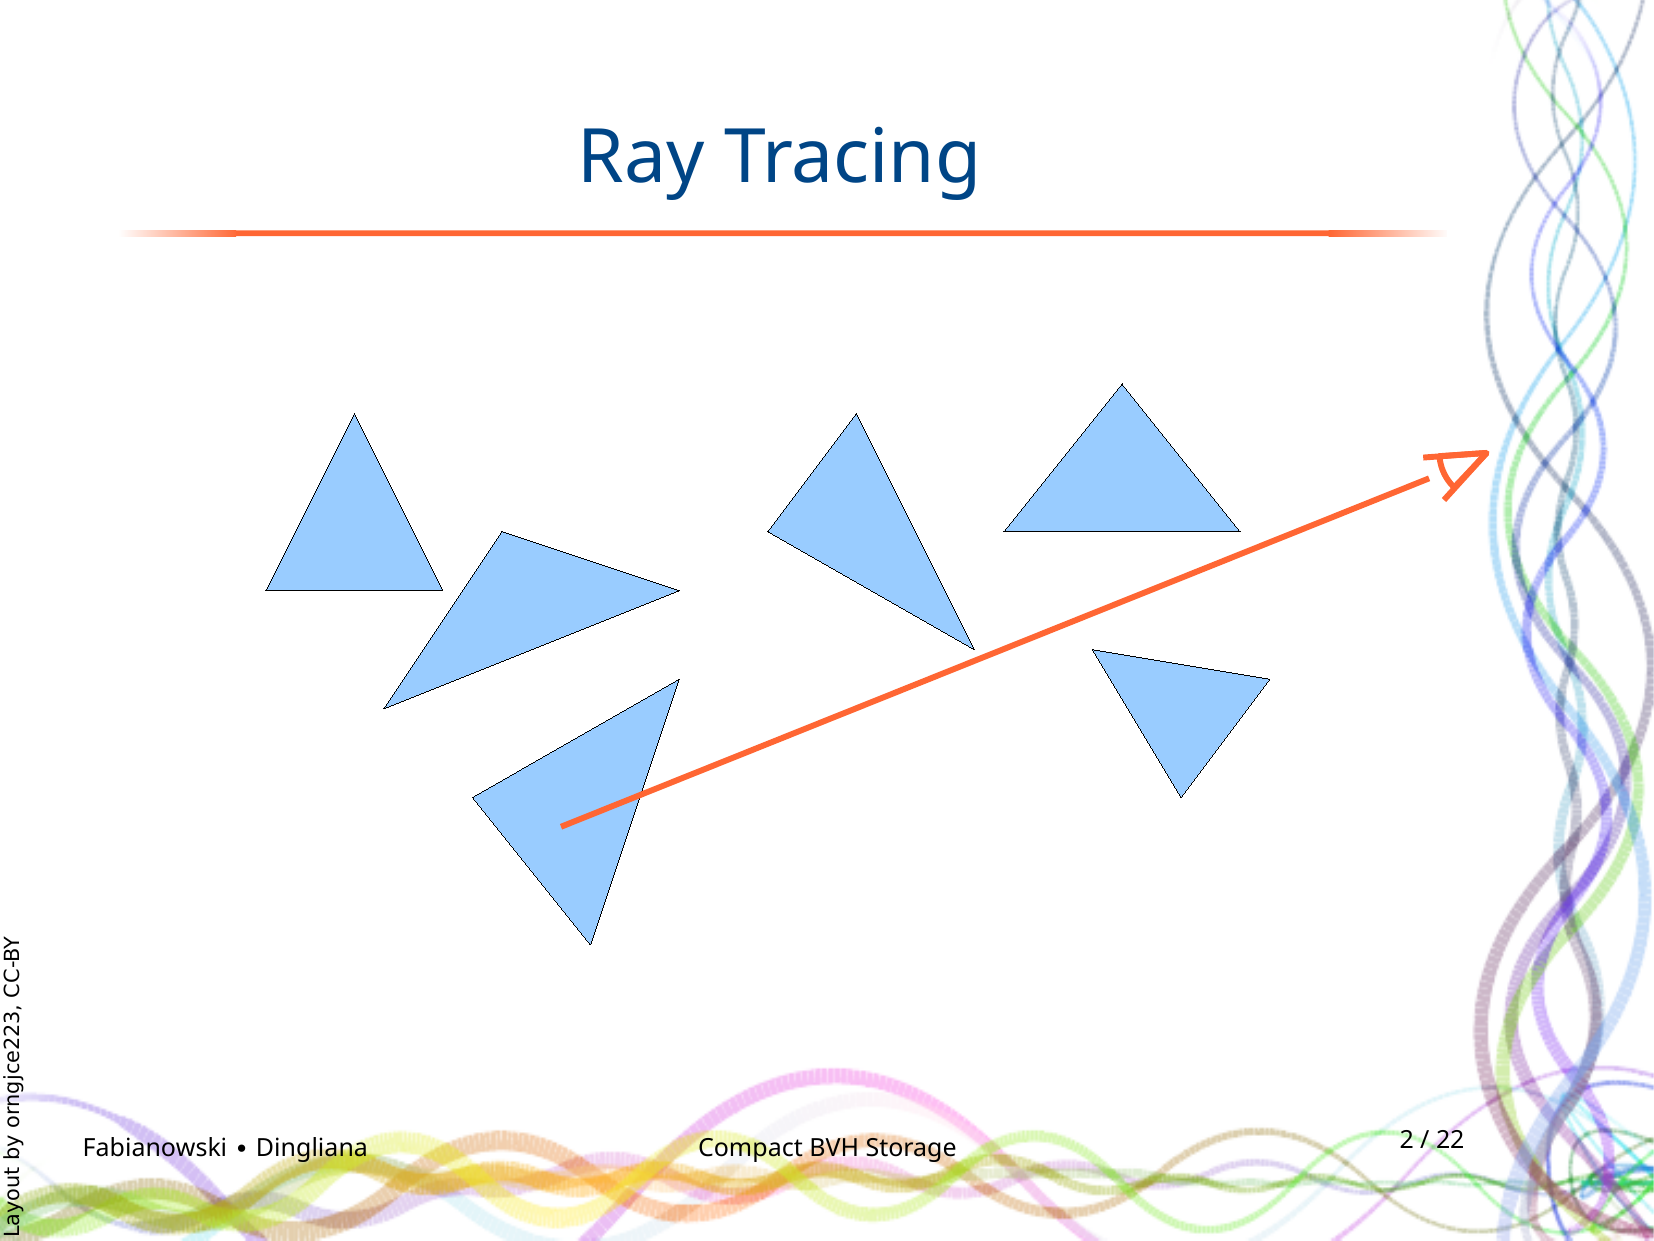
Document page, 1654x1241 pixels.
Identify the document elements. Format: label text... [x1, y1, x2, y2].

text_box [265, 413, 443, 591]
title Ray Tracing [82, 56, 1477, 250]
text_box 2 / 22 [1346, 1122, 1477, 1153]
text_box [383, 531, 680, 709]
text_box [767, 413, 975, 650]
text_box [1092, 649, 1270, 798]
text_box [1003, 383, 1241, 532]
text_box [472, 679, 680, 945]
picture [0, 0, 1654, 1241]
